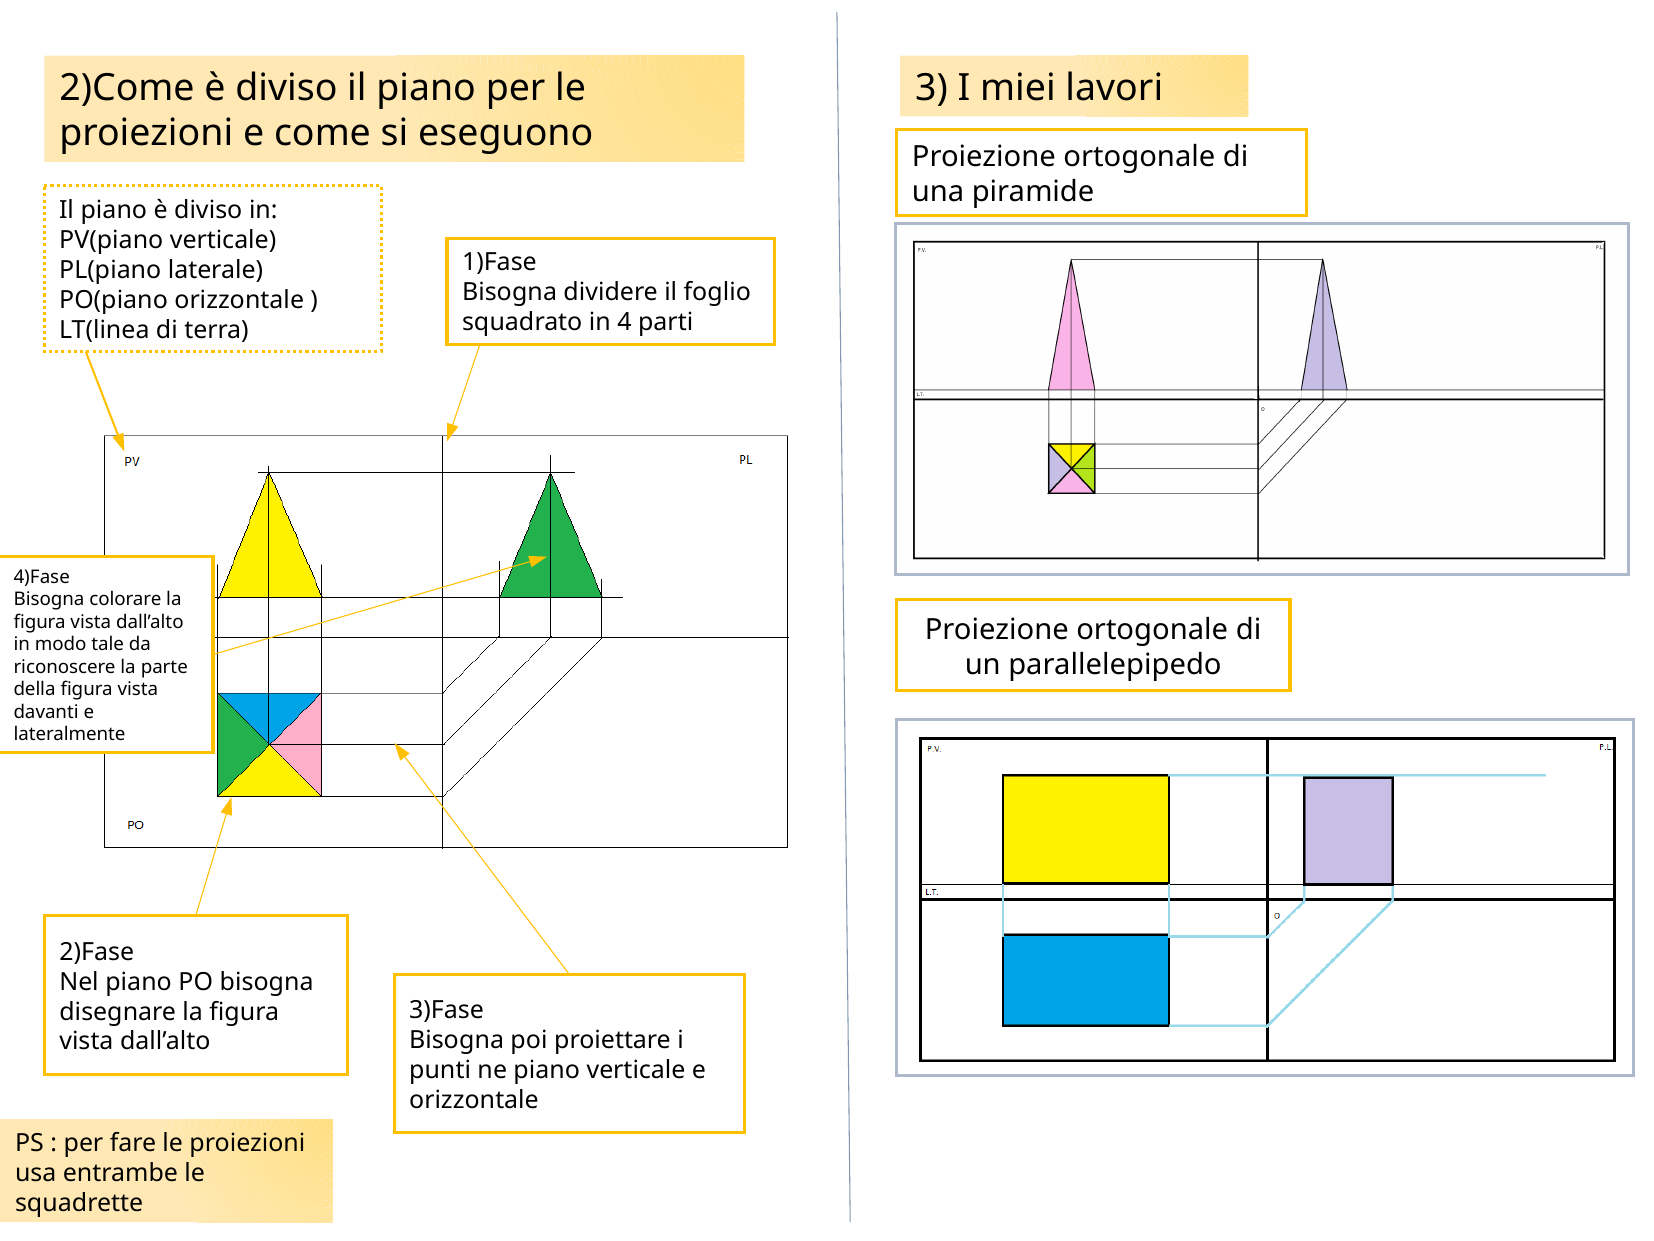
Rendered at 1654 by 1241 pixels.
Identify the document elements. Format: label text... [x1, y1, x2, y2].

text_box 3)Fase Bisogna poi proiettare i punti ne piano verticale e orizzontale [394, 974, 744, 1133]
text_box 2)Fase Nel piano PO bisogna disegnare la figura vista dall’alto [44, 916, 347, 1074]
text_box 2)Come è diviso il piano per le proiezioni e come si eseguono [44, 55, 745, 162]
text_box 1)Fase Bisogna dividere il foglio squadrato in 4 parti [446, 238, 775, 345]
picture [896, 224, 1628, 573]
text_box Proiezione ortogonale di una piramide [896, 129, 1307, 216]
text_box 4)Fase Bisogna colorare la figura vista dall’alto in modo tale da riconoscere la parte della figura vista davanti e lateralmente [0, 557, 213, 752]
picture [898, 721, 1633, 1075]
text_box Proiezione ortogonale di un parallelepipedo [897, 599, 1290, 691]
text_box Il piano è diviso in: PV(piano verticale) PL(piano laterale) PO(piano orizzontale ) LT(linea di terra) [44, 186, 381, 351]
picture [85, 419, 809, 871]
text_box PS : per fare le proiezioni usa entrambe le squadrette [0, 1119, 333, 1222]
text_box 3) I miei lavori [900, 55, 1249, 117]
